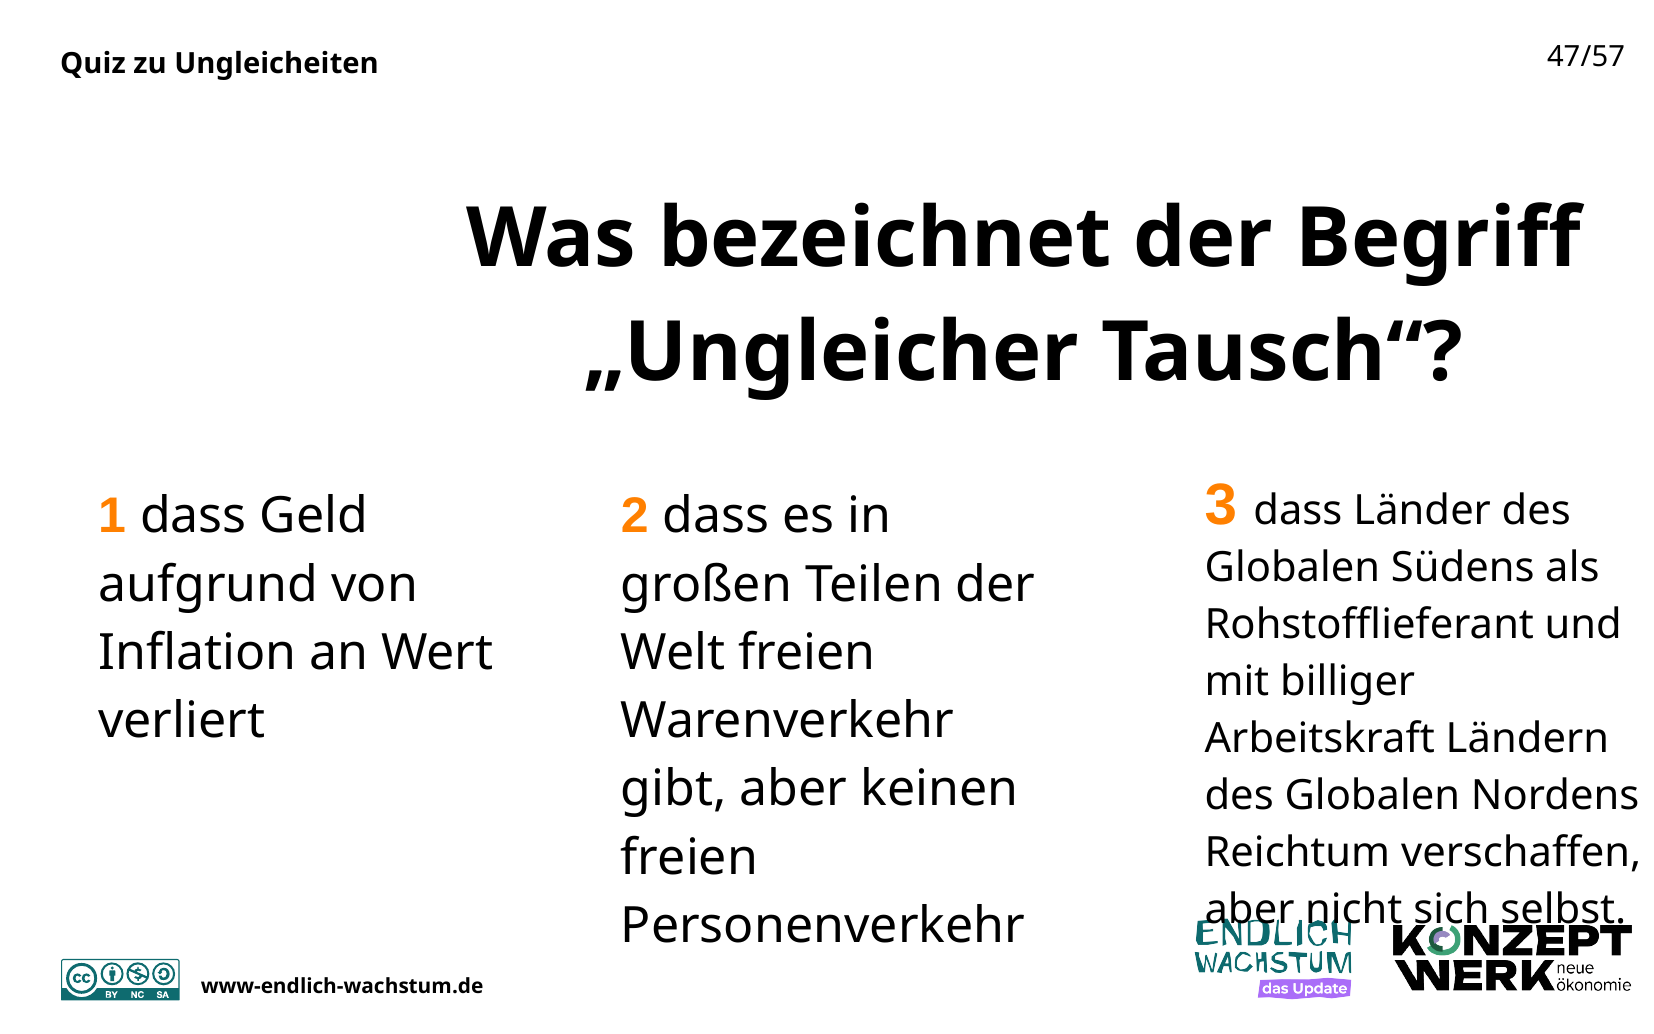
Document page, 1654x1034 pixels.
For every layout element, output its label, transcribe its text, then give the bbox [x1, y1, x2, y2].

text_box 3 dass Länder des Globalen Südens als Rohstofflieferant und mit billiger Arbeitskraft Ländern des Globalen Nordens Reichtum verschaffen, aber nicht sich selbst. [1118, 478, 1654, 936]
text_box 2 dass es in großen Teilen der Welt freien Warenverkehr gibt, aber keinen freien Personenverkehr [535, 478, 1076, 889]
text_box 1 dass Geld aufgrund von Inflation an Wert verliert [12, 471, 535, 850]
picture [1387, 936, 1636, 997]
title Was bezeichnet der Begriff „Ungleicher Tausch“? [279, 104, 1654, 478]
picture [1176, 936, 1374, 1011]
